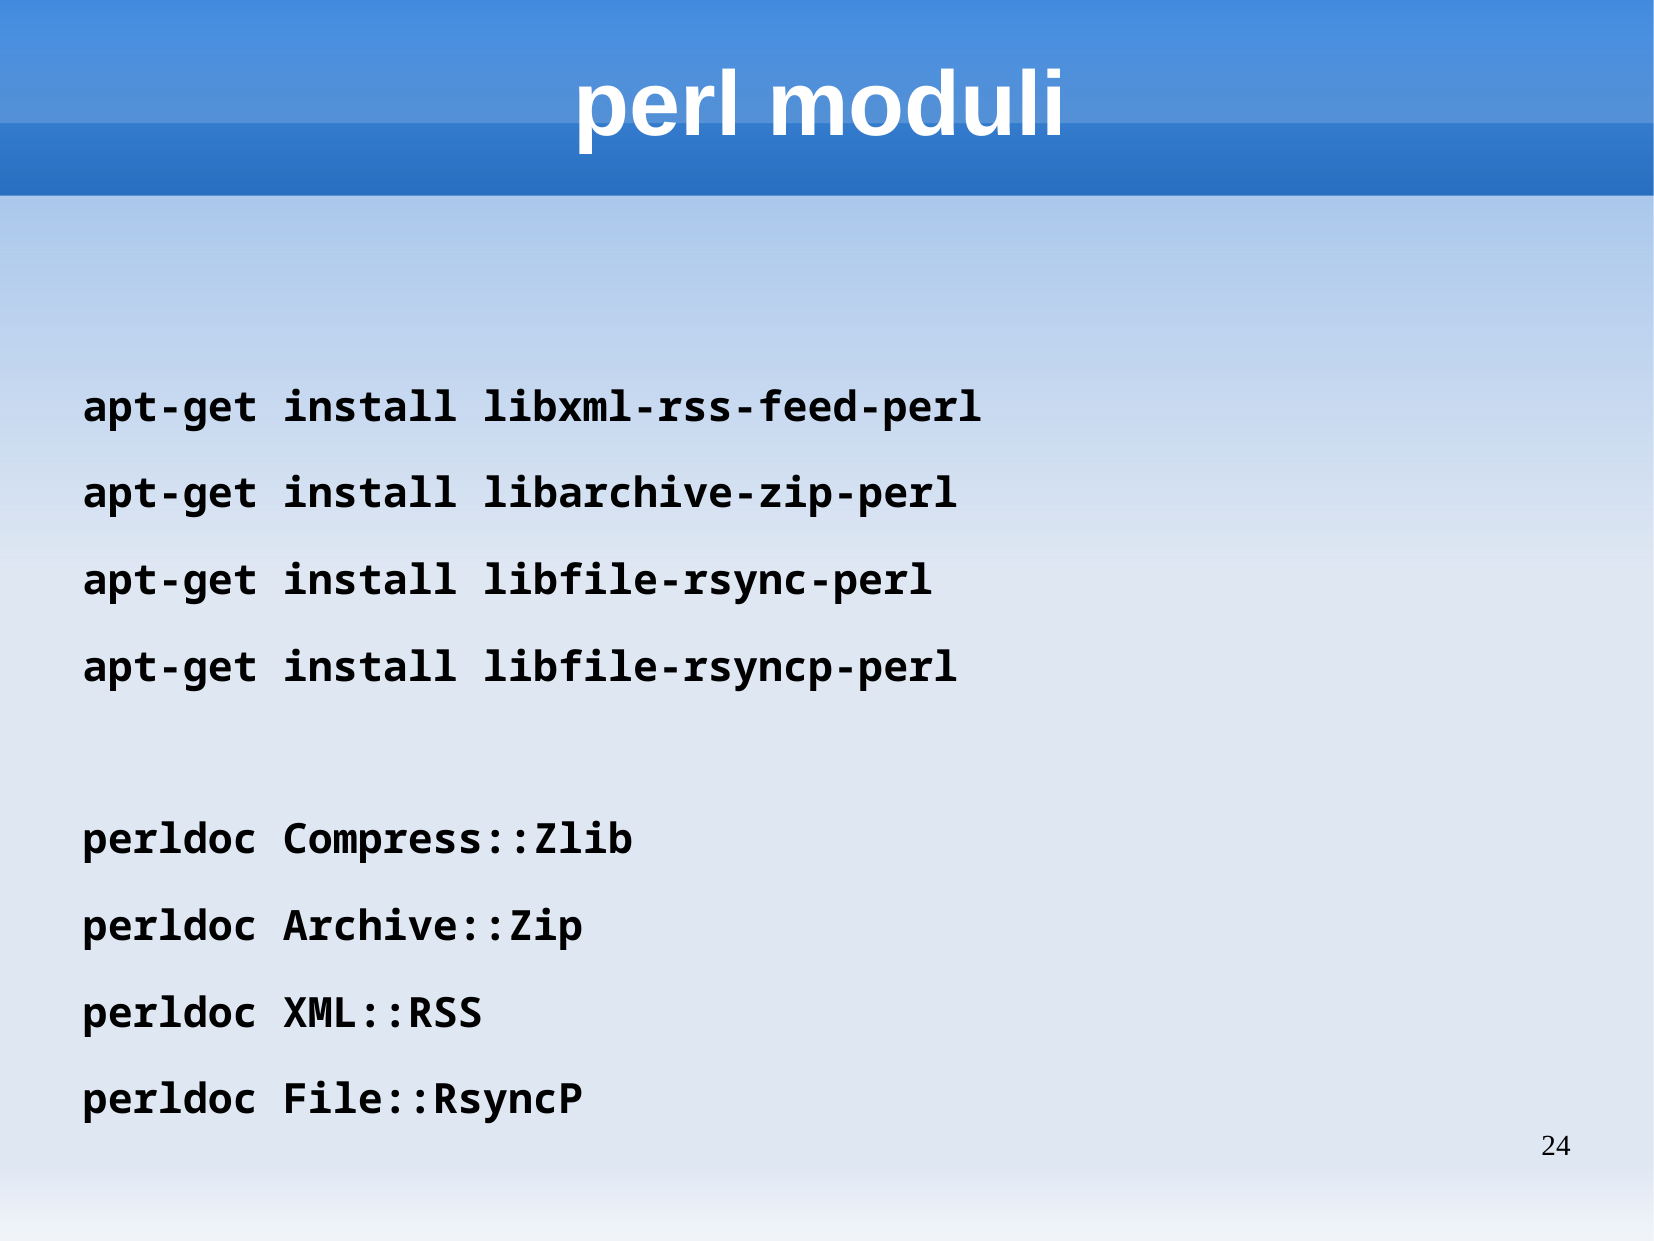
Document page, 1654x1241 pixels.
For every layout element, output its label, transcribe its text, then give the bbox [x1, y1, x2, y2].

picture [0, 0, 1654, 1241]
list apt-get install libxml-rss-feed-perl apt-get install libarchive-zip-perl apt-get install libfile-rsync-perl apt-get install libfile-rsyncp-perl perldoc Compress::Zlib perldoc Archive::Zip perldoc XML::RSS perldoc File::RsyncP [82, 290, 1571, 1148]
title perl moduli [76, 7, 1565, 200]
